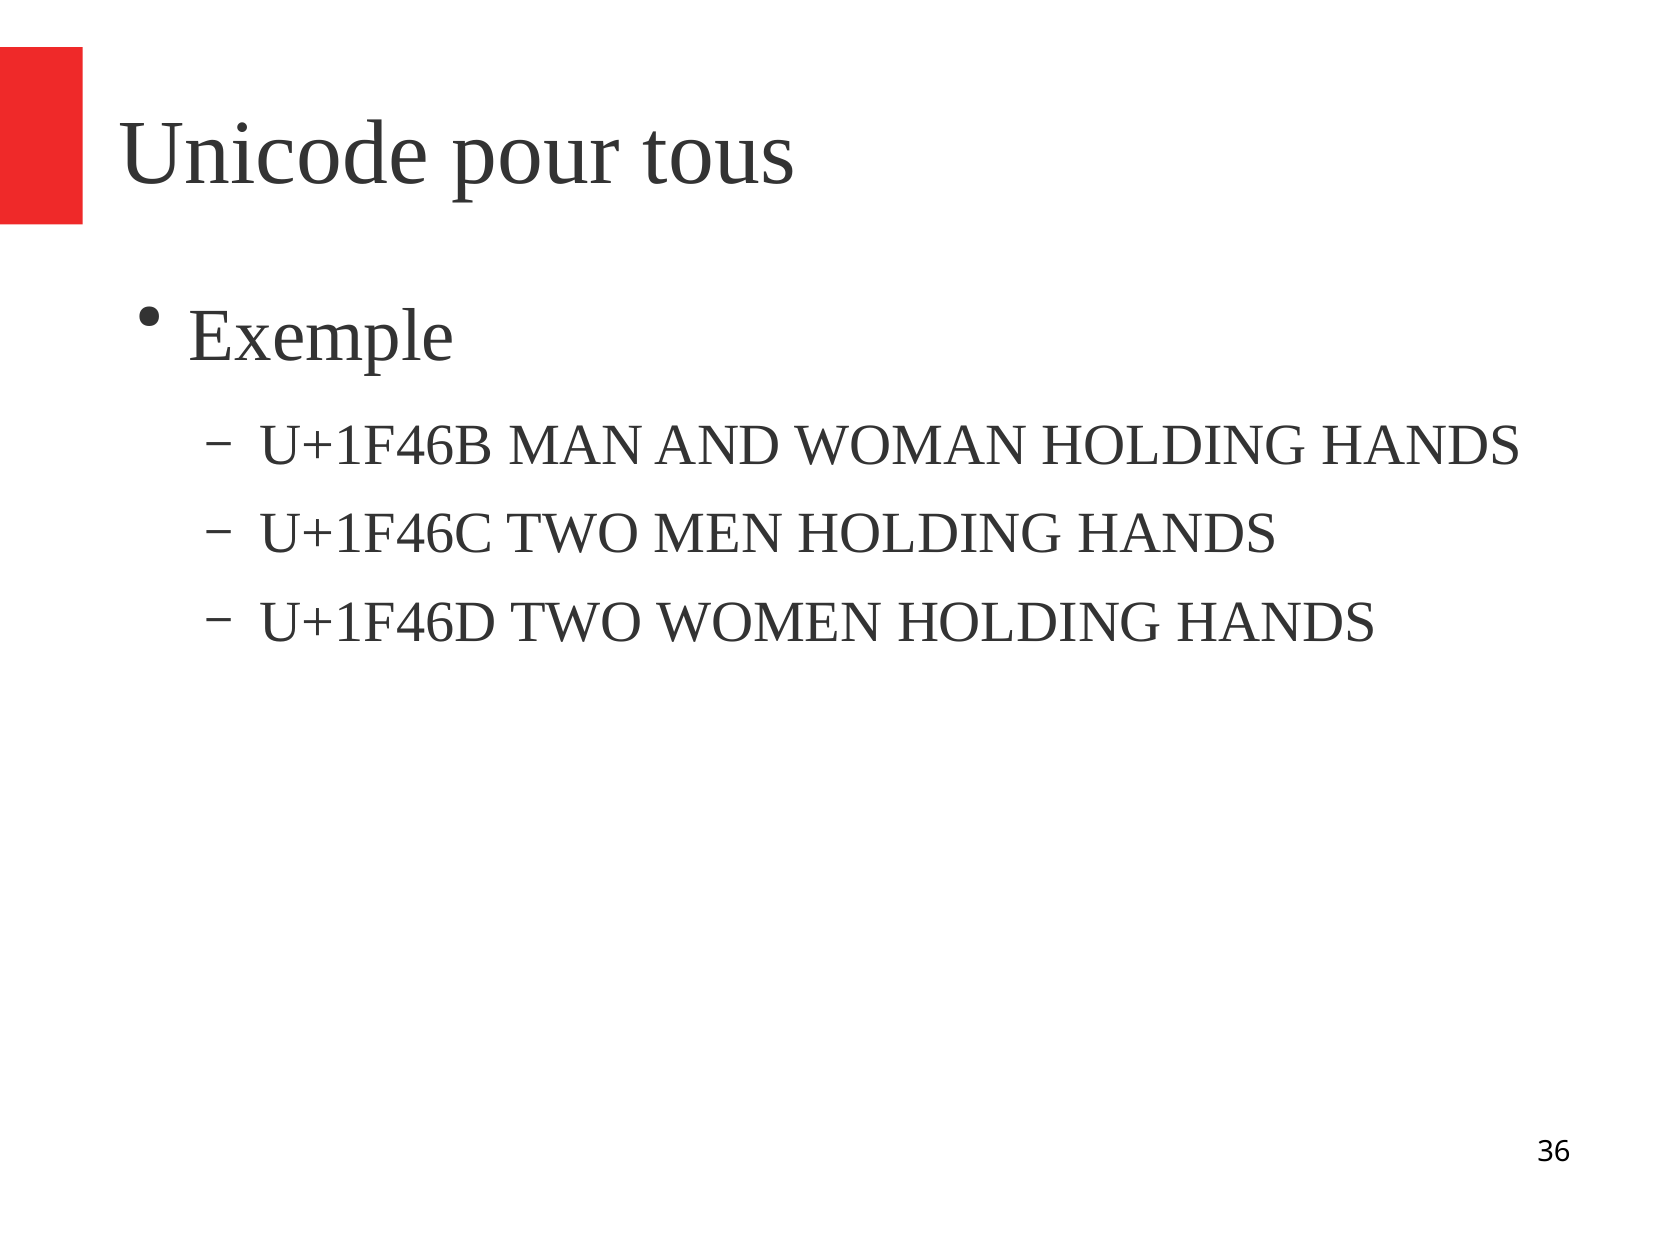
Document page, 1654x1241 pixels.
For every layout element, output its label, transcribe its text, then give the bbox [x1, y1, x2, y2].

list Exemple 👫 👬 👭 U+1F46B MAN AND WOMAN HOLDING HANDS U+1F46C TWO MEN HOLDING HANDS U+1F46D TWO WOMEN HOLDING HANDS [118, 249, 1536, 1158]
title Unicode pour tous [118, 49, 1571, 257]
